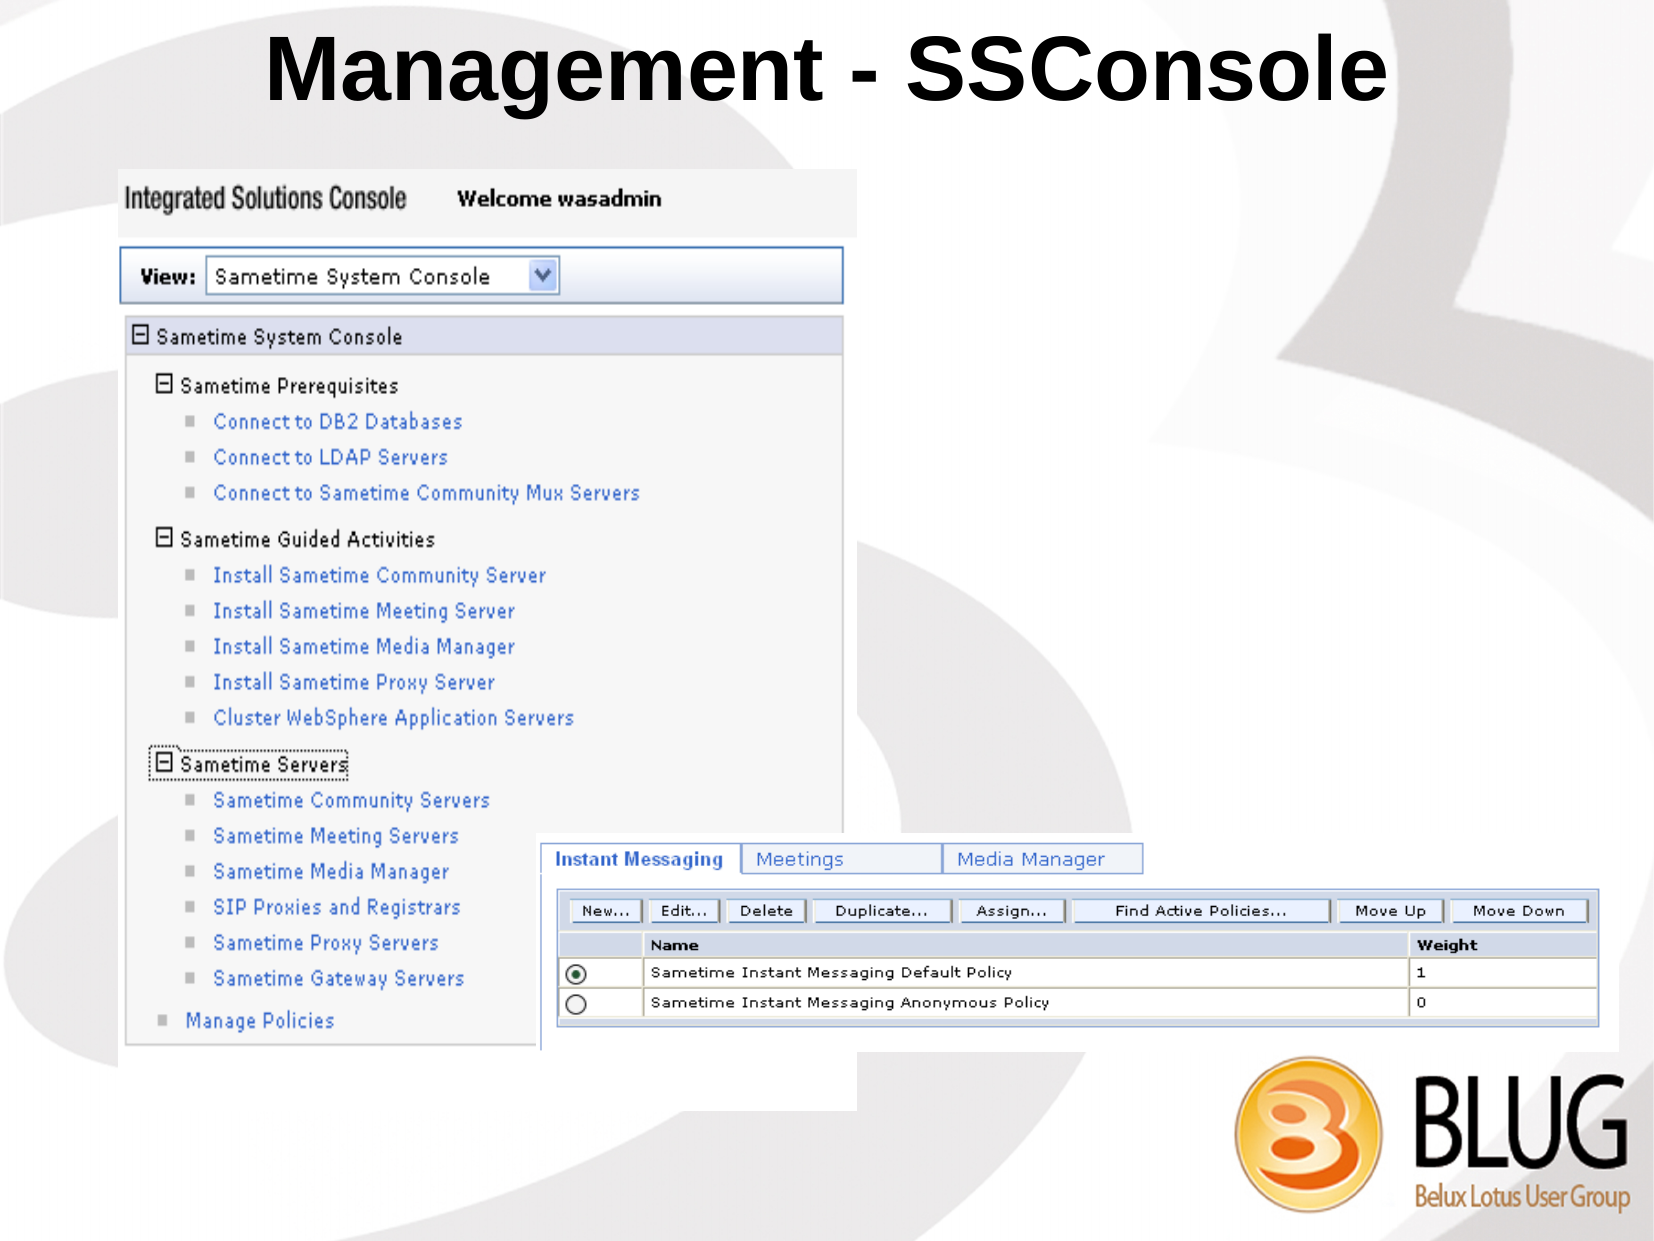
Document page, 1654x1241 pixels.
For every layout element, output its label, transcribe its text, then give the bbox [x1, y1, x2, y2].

title Management - SSConsole [121, 0, 1534, 174]
picture [0, 0, 1654, 1241]
